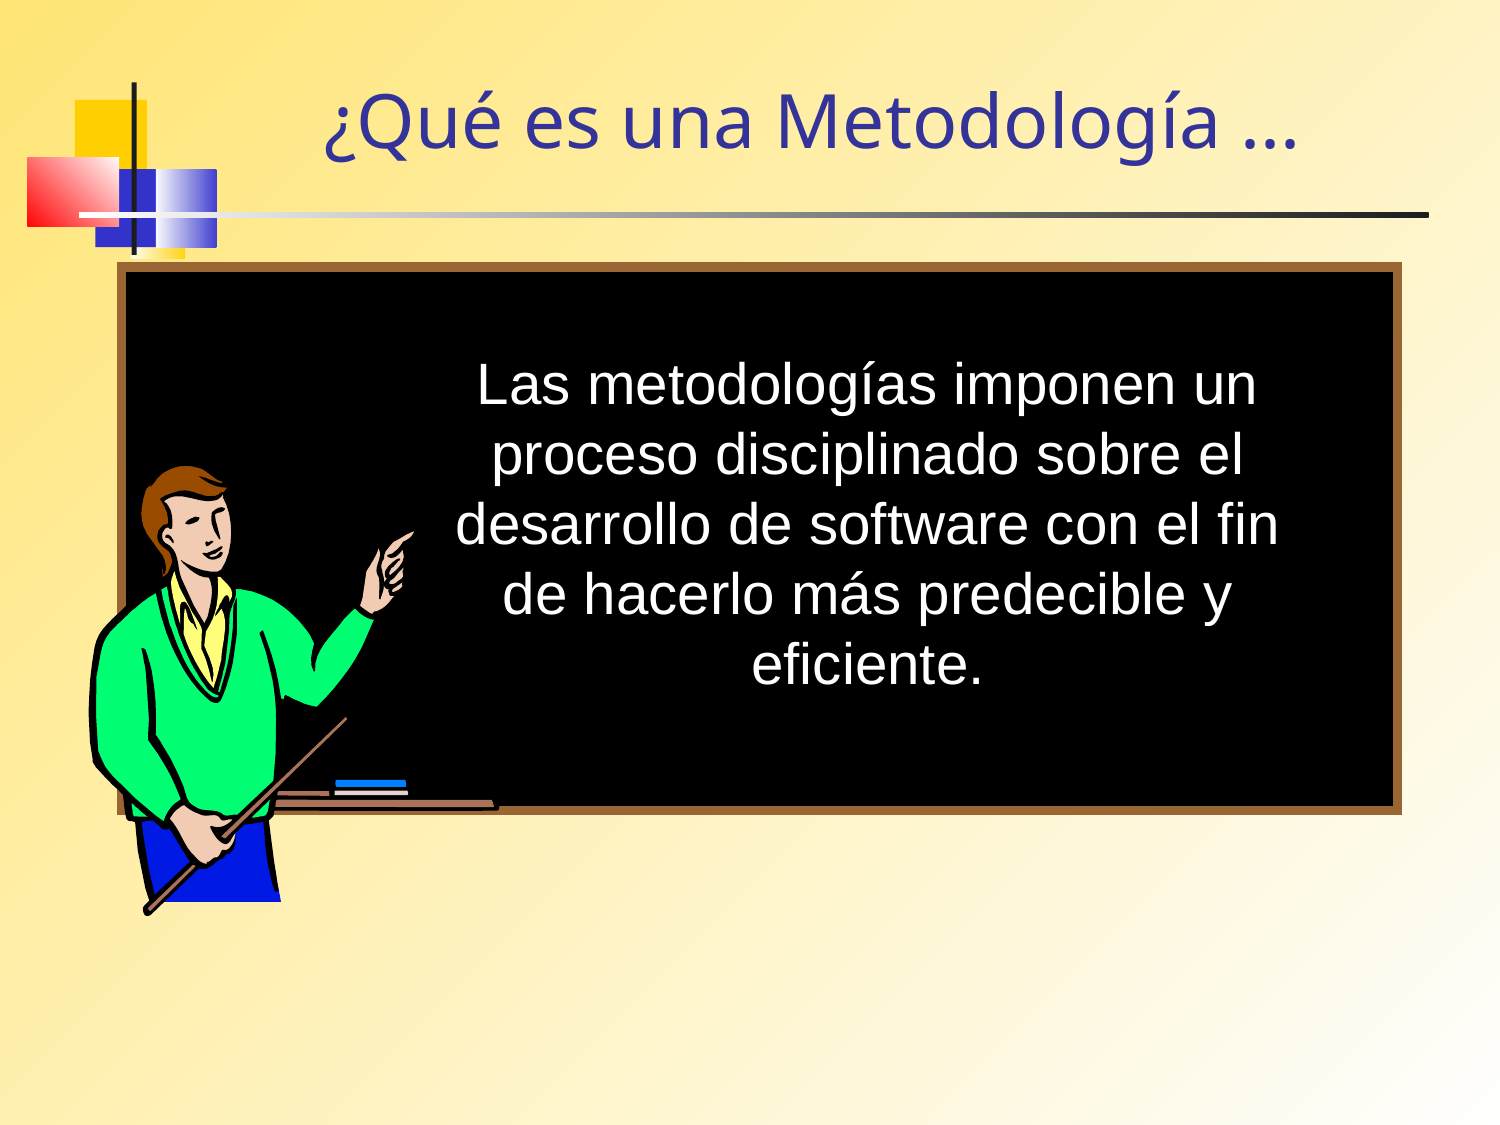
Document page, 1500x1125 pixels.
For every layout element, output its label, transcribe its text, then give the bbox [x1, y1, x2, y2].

title ¿Qué es una Metodología ... [309, 37, 1466, 201]
text_box [88, 267, 1398, 916]
text_box Las metodologías imponen un proceso disciplinado sobre el desarrollo de software con el fin de hacerlo más predecible y eficiente. [407, 338, 1329, 705]
